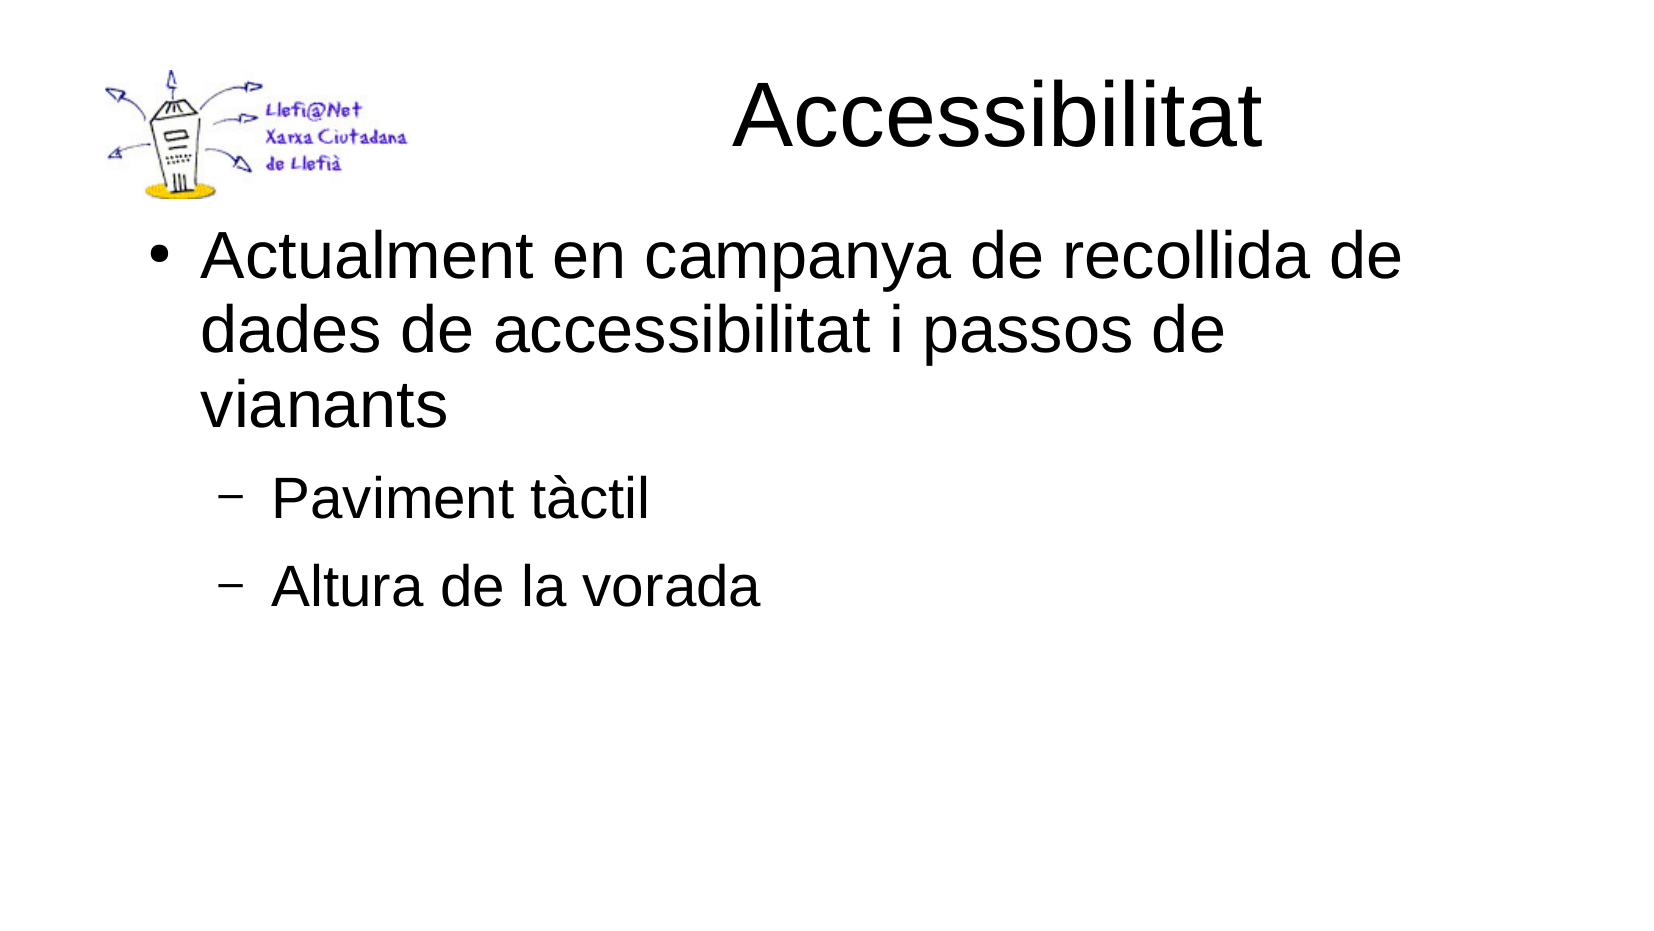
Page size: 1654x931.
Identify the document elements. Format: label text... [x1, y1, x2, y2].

title Accessibilitat [425, 37, 1571, 193]
list Actualment en campanya de recollida de dades de accessibilitat i passos de vianants Paviment tàctil Altura de la vorada [129, 217, 1472, 758]
picture [105, 70, 412, 199]
